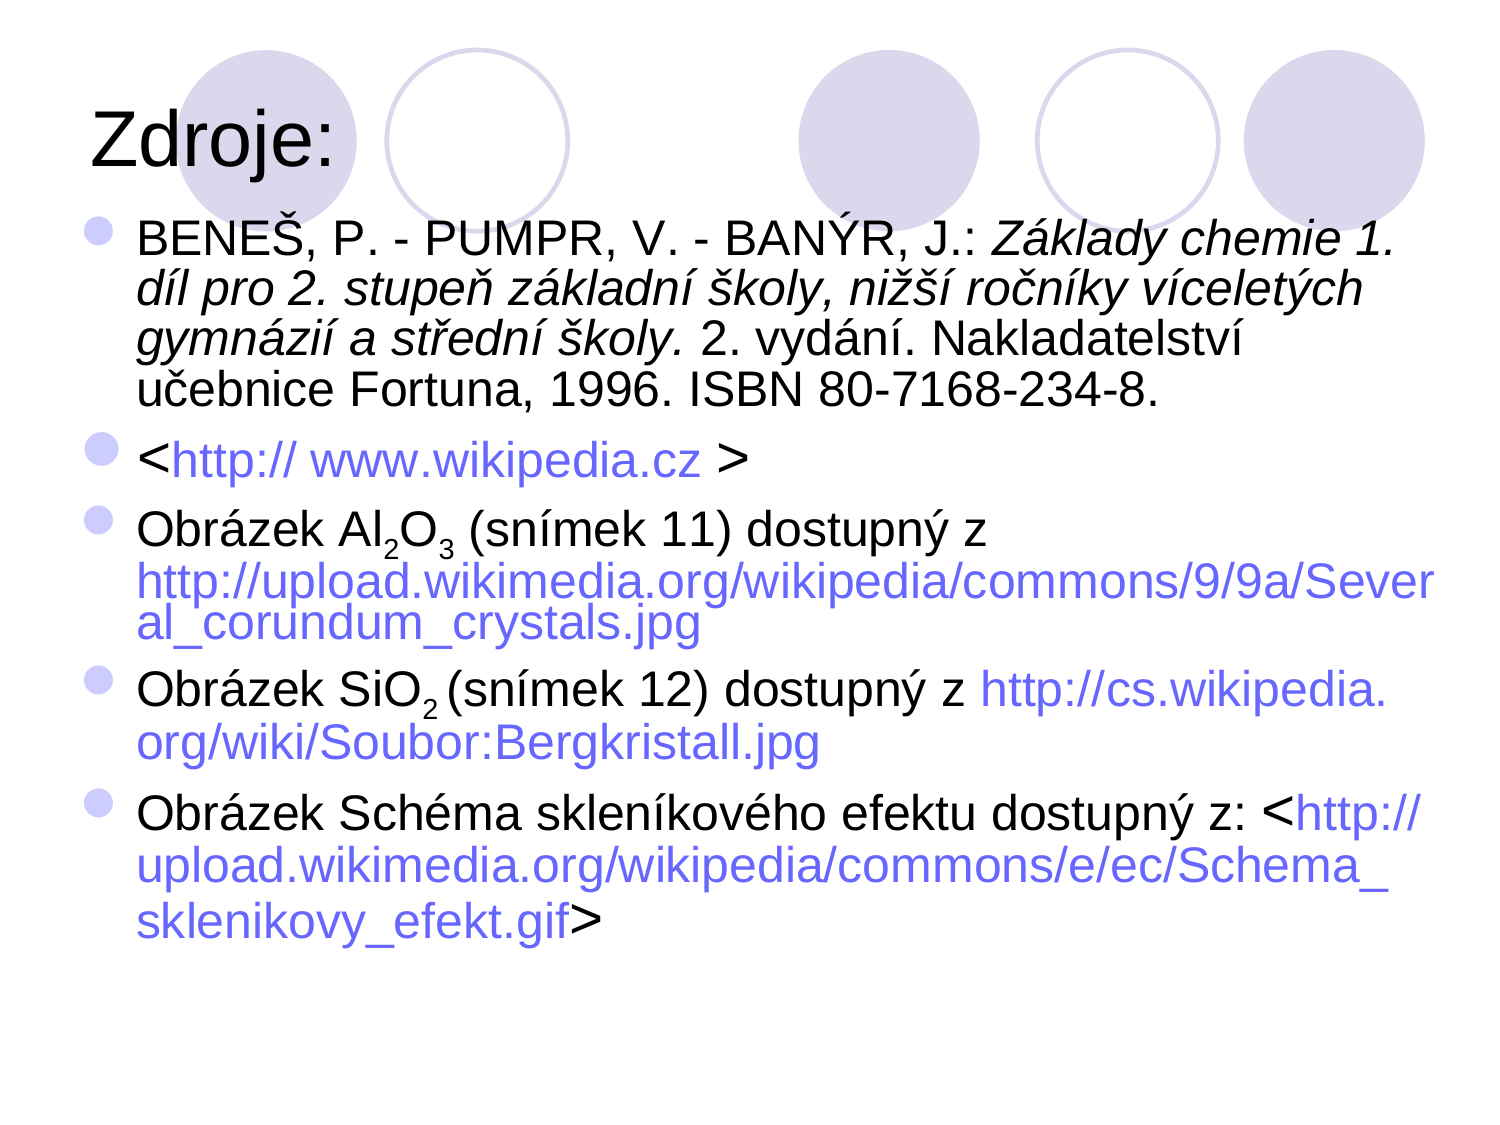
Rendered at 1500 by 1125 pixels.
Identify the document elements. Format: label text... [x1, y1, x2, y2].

list BENEŠ, P. - PUMPR, V. - BANÝR, J.: Základy chemie 1. díl pro 2. stupeň základní školy, nižší ročníky víceletých gymnázií a střední školy. 2. vydání. Nakladatelství učebnice Fortuna, 1996. ISBN 80-7168-234-8. <http:// www.wikipedia.cz > Obrázek Al2O3 (snímek 11) dostupný z http://upload.wikimedia.org/wikipedia/commons/9/9a/Several_corundum_crystals.jpg Obrázek SiO2 (snímek 12) dostupný z http://cs.wikipedia.org/wiki/Soubor:Bergkristall.jpg Obrázek Schéma skleníkového efektu dostupný z: <http://upload.wikimedia.org/wikipedia/commons/e/ec/Schema_sklenikovy_efekt.gif> [64, 207, 1459, 1059]
title Zdroje: [75, 45, 1426, 207]
